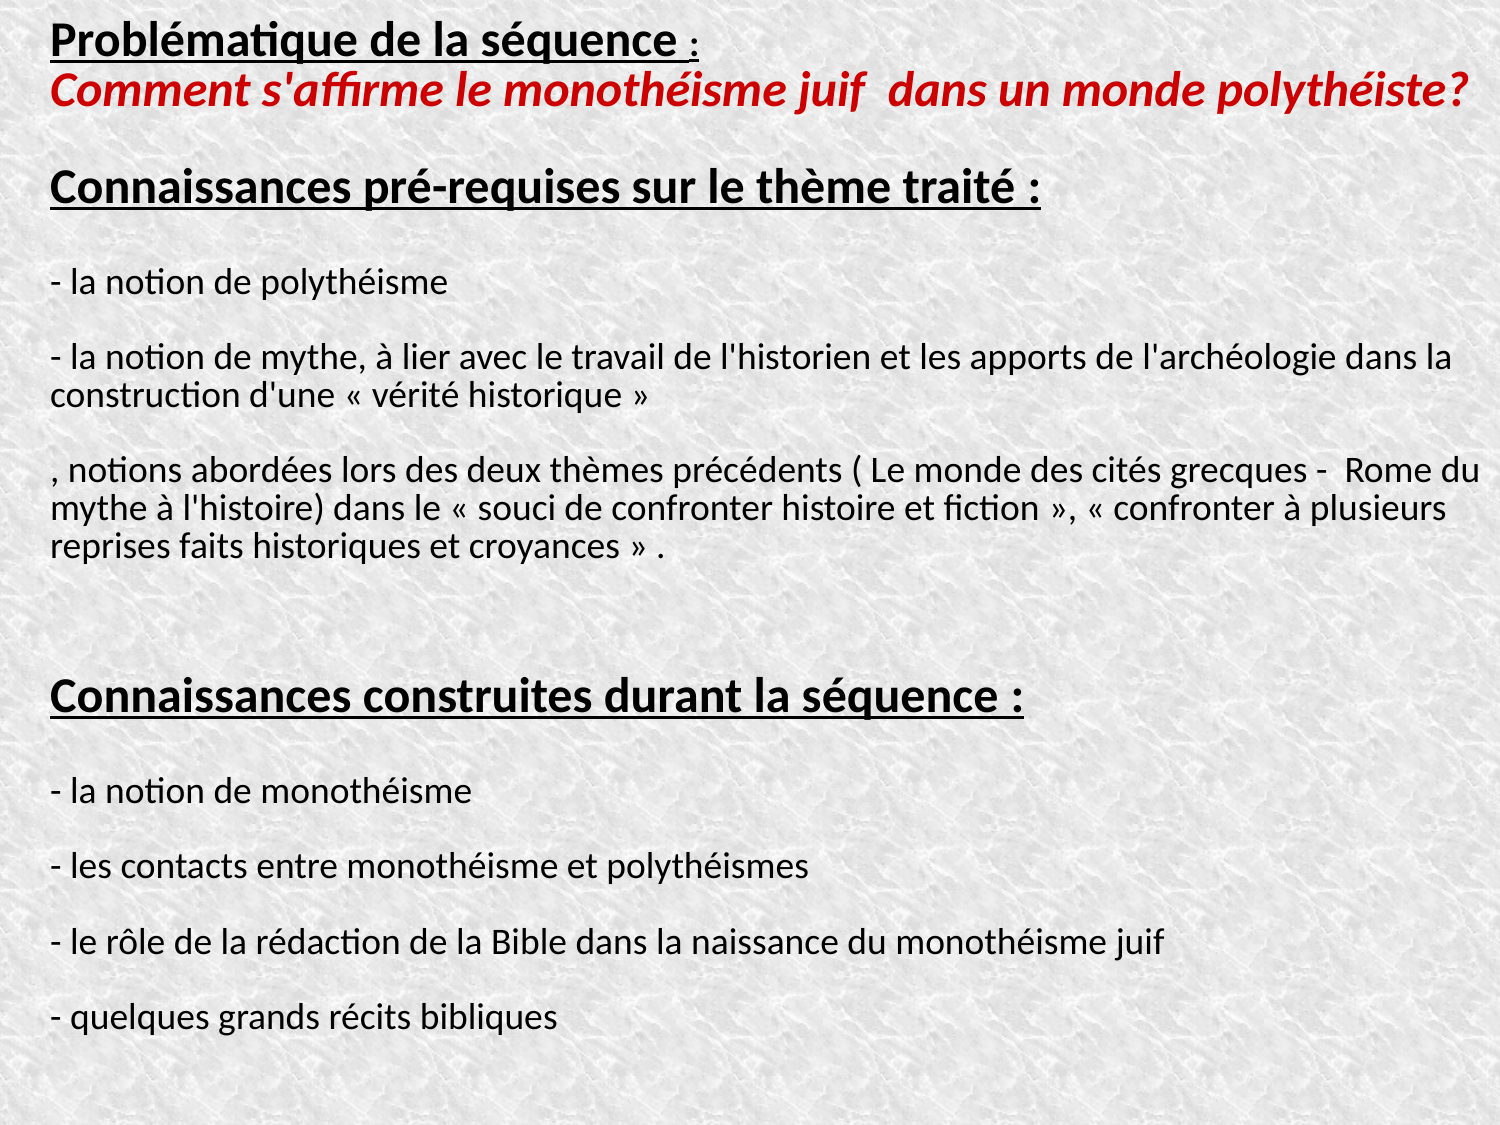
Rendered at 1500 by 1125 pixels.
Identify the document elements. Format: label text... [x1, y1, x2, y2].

text_box Connaissances pré-requises sur le thème traité : - la notion de polythéisme - la notion de mythe, à lier avec le travail de l'historien et les apports de l'archéologie dans la construction d'une « vérité historique » , notions abordées lors des deux thèmes précédents ( Le monde des cités grecques - Rome du mythe à l'histoire) dans le « souci de confronter histoire et fiction », « confronter à plusieurs reprises faits historiques et croyances » . [35, 158, 1500, 662]
text_box Problématique de la séquence : Comment s'affirme le monothéisme juif dans un monde polythéiste? [35, 11, 1500, 158]
text_box Connaissances construites durant la séquence : - la notion de monothéisme - les contacts entre monothéisme et polythéismes - le rôle de la rédaction de la Bible dans la naissance du monothéisme juif - quelques grands récits bibliques [35, 667, 1312, 834]
text_box [24, 834, 1500, 1125]
picture [0, 0, 1500, 1125]
